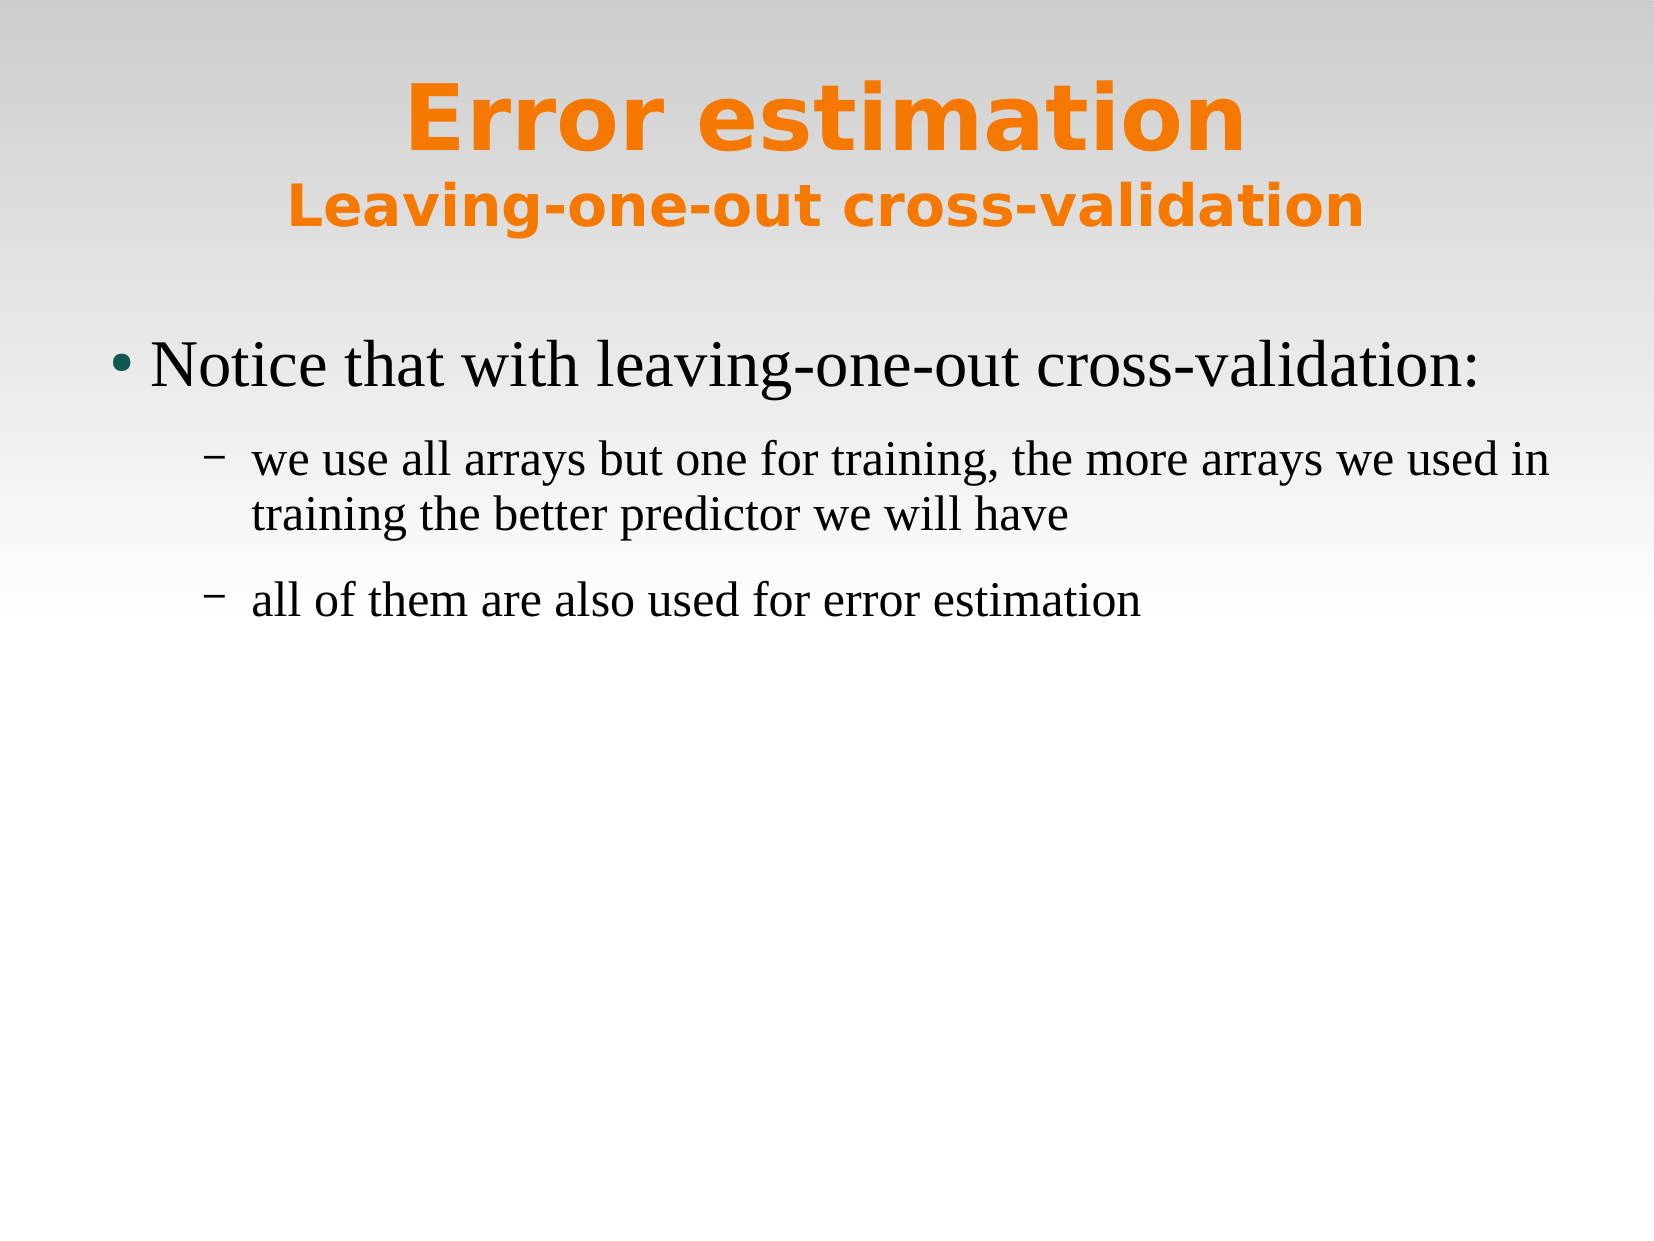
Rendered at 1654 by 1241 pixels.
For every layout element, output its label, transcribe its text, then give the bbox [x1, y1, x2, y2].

list Notice that with leaving-one-out cross-validation: we use all arrays but one for training, the more arrays we used in training the better predictor we will have all of them are also used for error estimation [109, 327, 1583, 653]
title Error estimation Leaving-one-out cross-validation [82, 49, 1571, 257]
